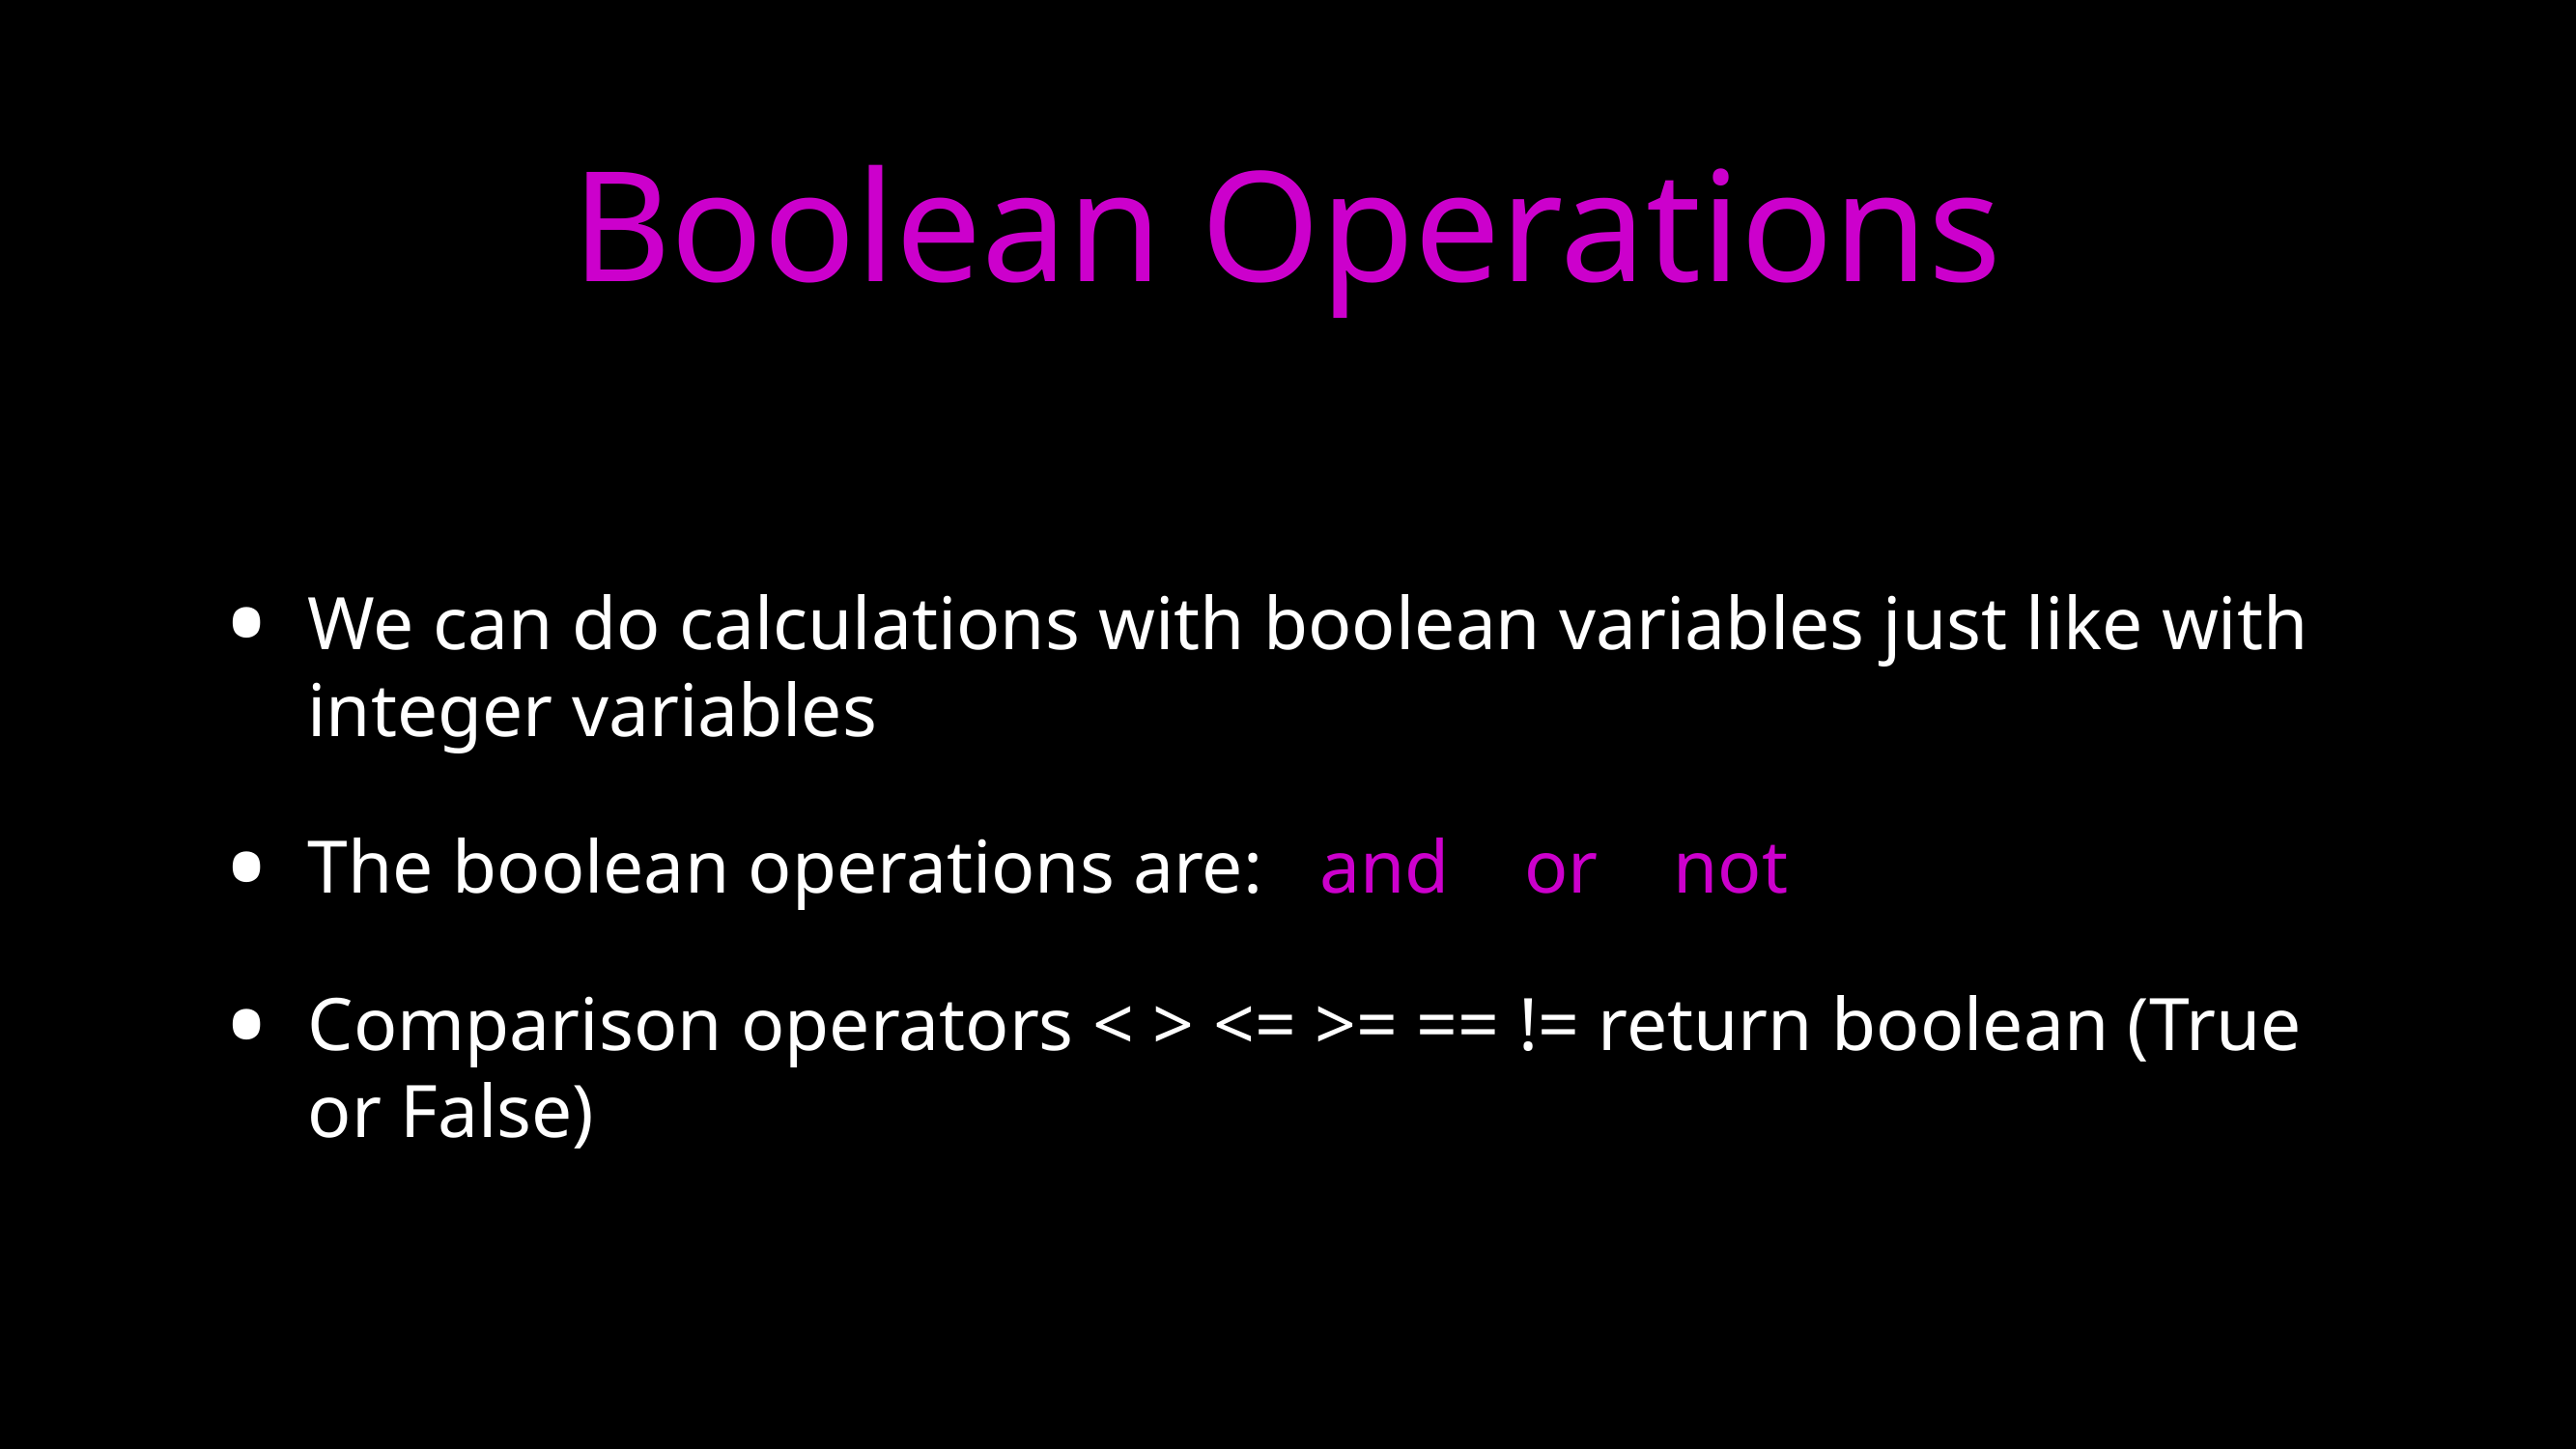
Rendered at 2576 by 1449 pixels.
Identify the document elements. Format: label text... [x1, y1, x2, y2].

list We can do calculations with boolean variables just like with integer variables The boolean operations are: and or not Comparison operators < > <= >= == != return boolean (True or False) [183, 412, 2392, 1317]
title Boolean Operations [183, 38, 2392, 403]
